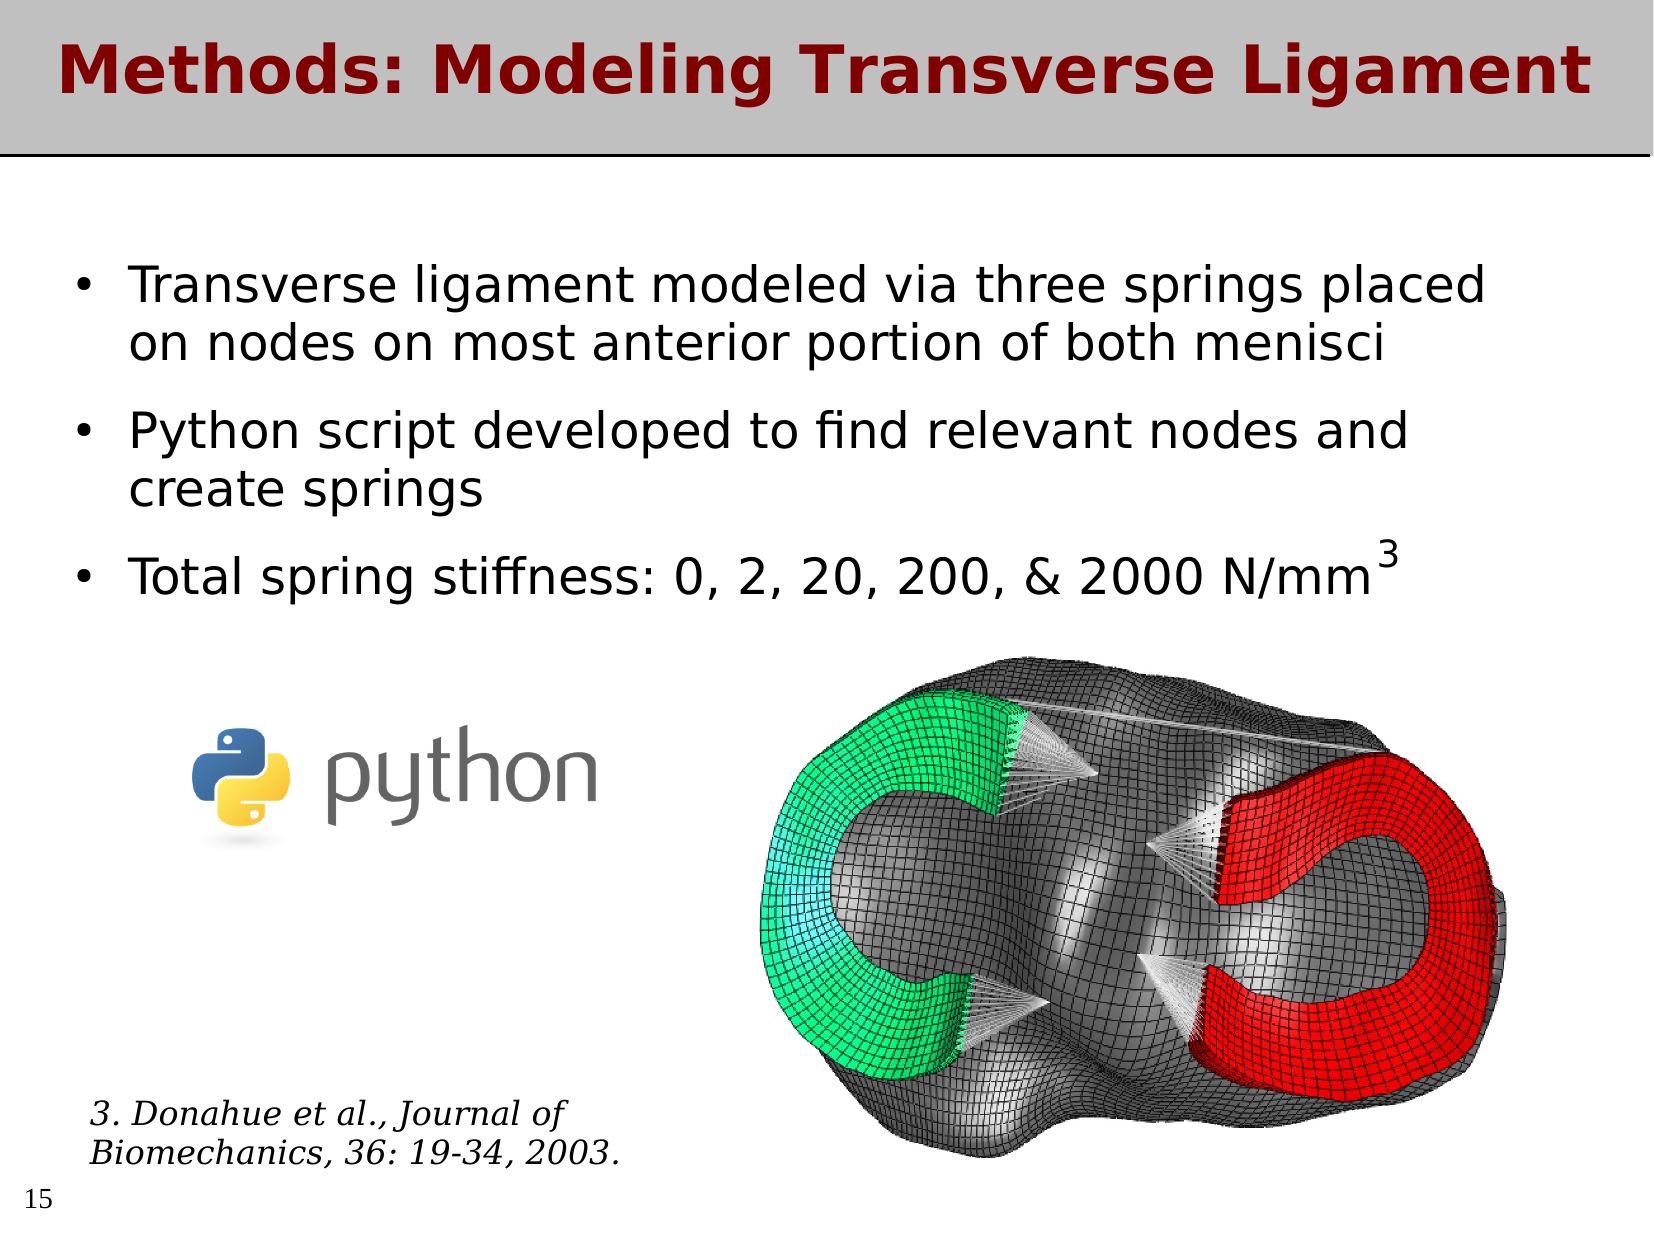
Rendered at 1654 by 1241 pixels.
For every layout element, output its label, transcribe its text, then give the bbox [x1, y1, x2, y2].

list Transverse ligament modeled via three springs placed on nodes on most anterior portion of both menisci Python script developed to find relevant nodes and create springs Total spring stiffness: 0, 2, 20, 200, & 2000 N/mm [57, 255, 1546, 976]
text_box 3. Donahue et al., Journal of Biomechanics, 36: 19-34, 2003. [75, 1087, 676, 1180]
picture [727, 599, 1538, 1177]
picture [187, 712, 608, 860]
text_box Methods: Modeling Transverse Ligament [0, 31, 1651, 119]
text_box [0, 0, 1654, 156]
text_box 3 [1361, 525, 1416, 584]
